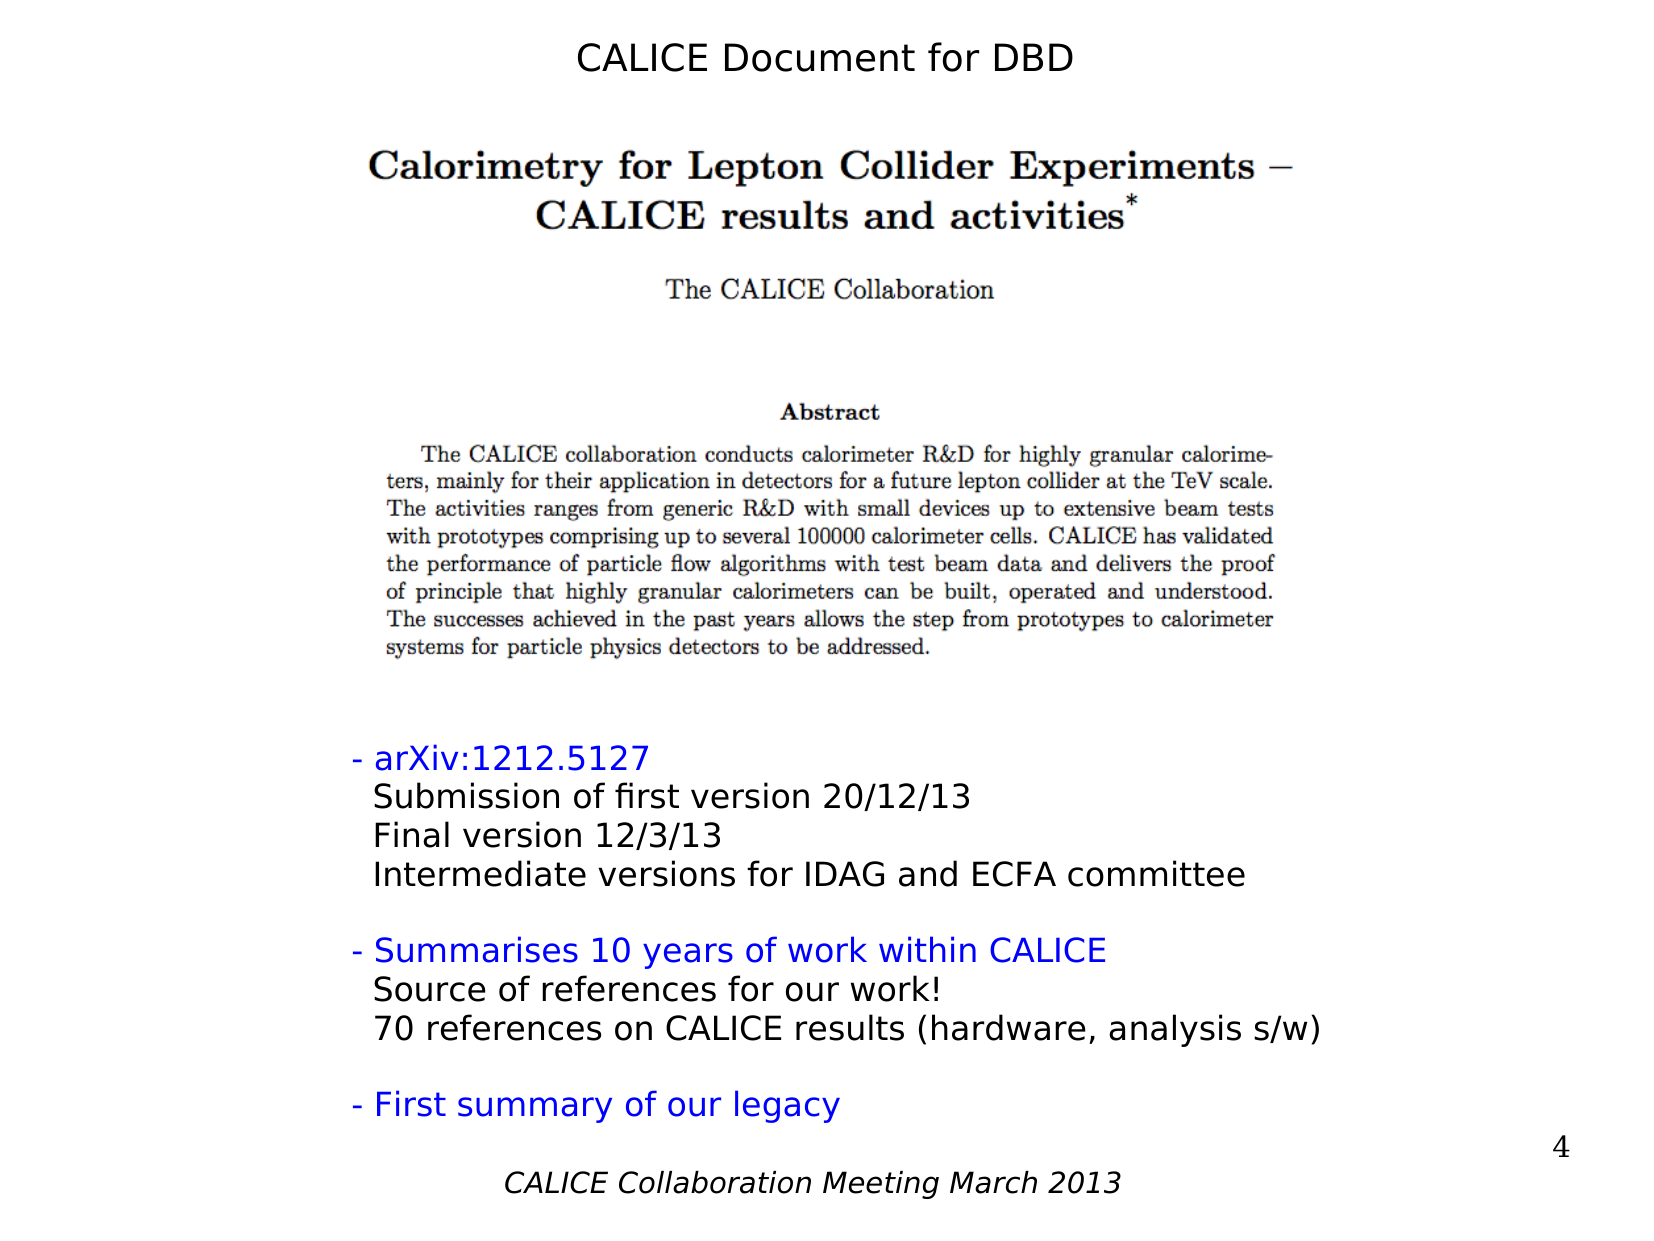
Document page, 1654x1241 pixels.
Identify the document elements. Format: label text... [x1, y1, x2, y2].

text_box CALICE Document for DBD [561, 29, 1090, 88]
picture [295, 100, 1422, 741]
text_box - arXiv:1212.5127 Submission of first version 20/12/13 Final version 12/3/13 Intermediate versions for IDAG and ECFA committee - Summarises 10 years of work within CALICE Source of references for our work! 70 references on CALICE results (hardware, analysis s/w) - First summary of our legacy [336, 741, 1348, 1212]
